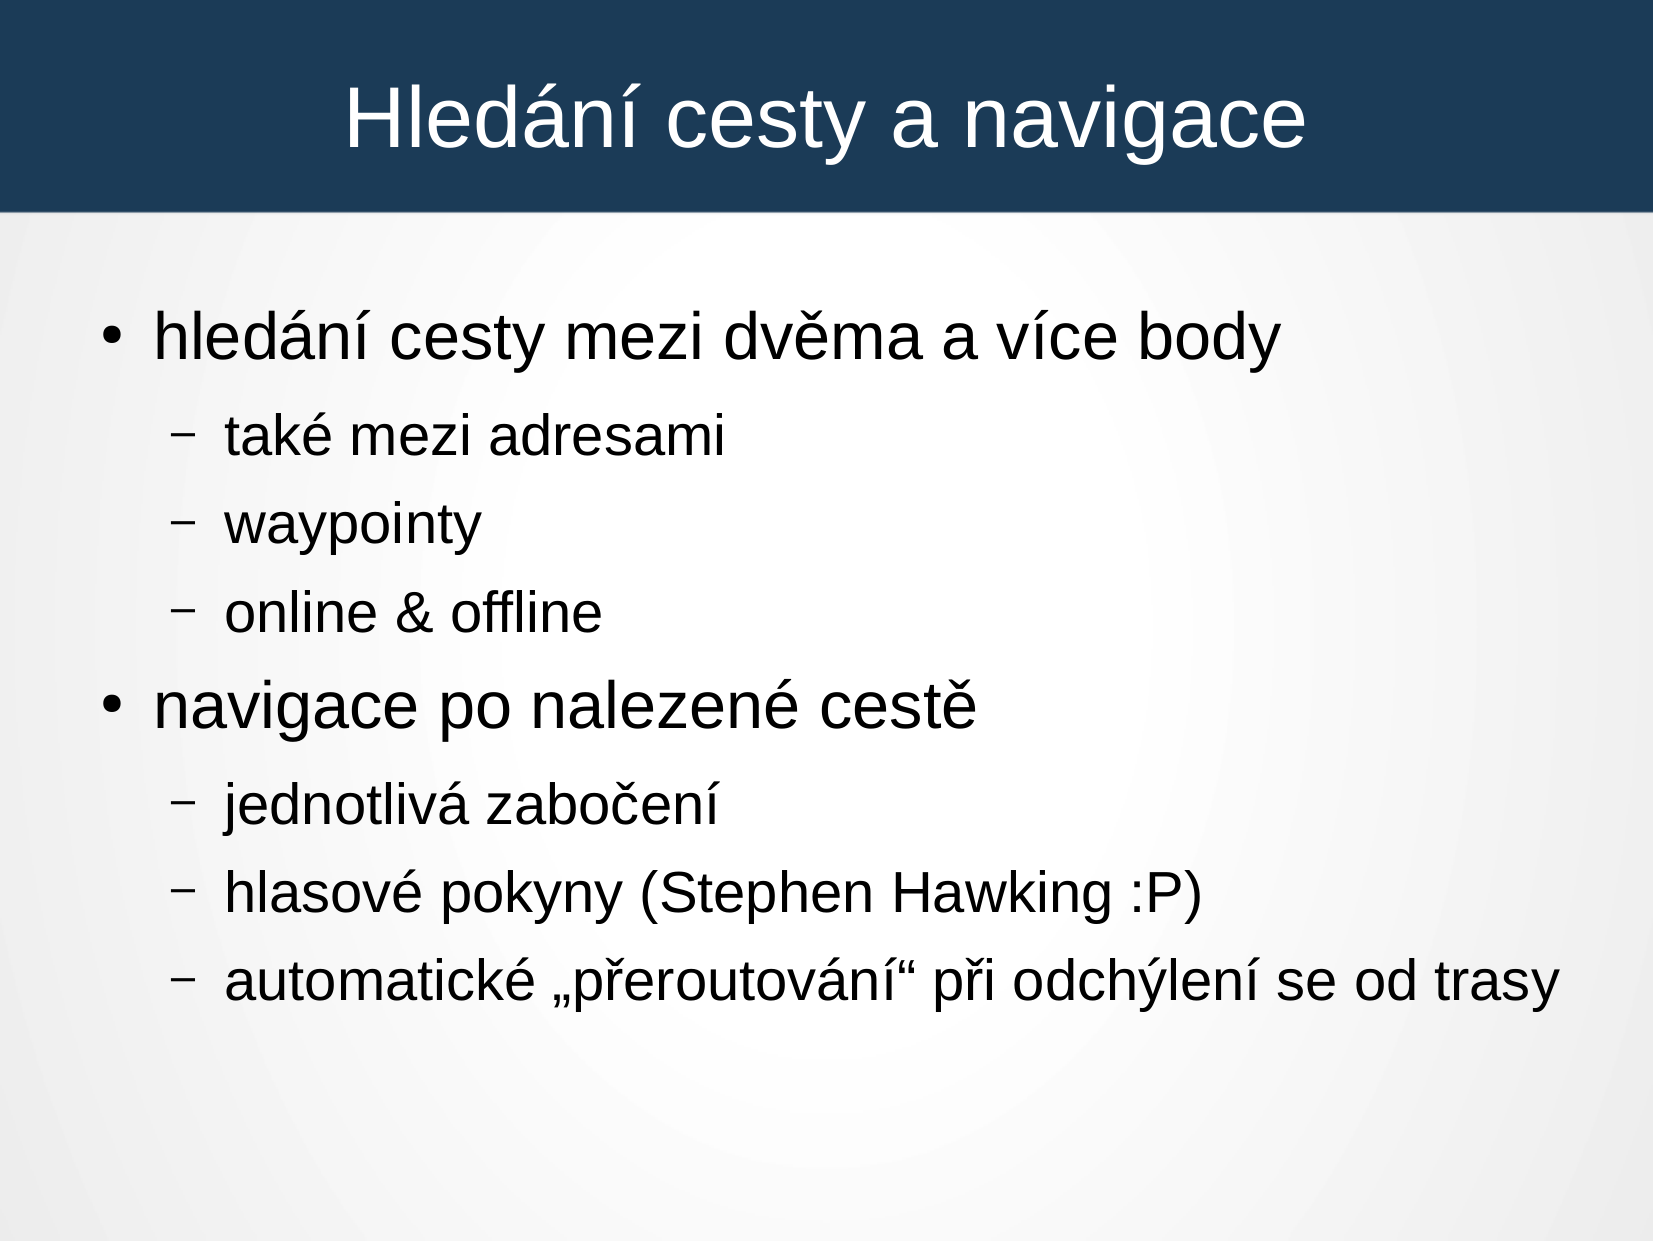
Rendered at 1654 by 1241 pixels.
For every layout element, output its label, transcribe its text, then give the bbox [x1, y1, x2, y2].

picture [0, 0, 1653, 1241]
title Hledání cesty a navigace [82, 47, 1571, 189]
list hledání cesty mezi dvěma a více body také mezi adresami waypointy online & offline navigace po nalezené cestě jednotlivá zabočení hlasové pokyny (Stephen Hawking :P) automatické „přeroutování“ při odchýlení se od trasy [82, 299, 1571, 1063]
